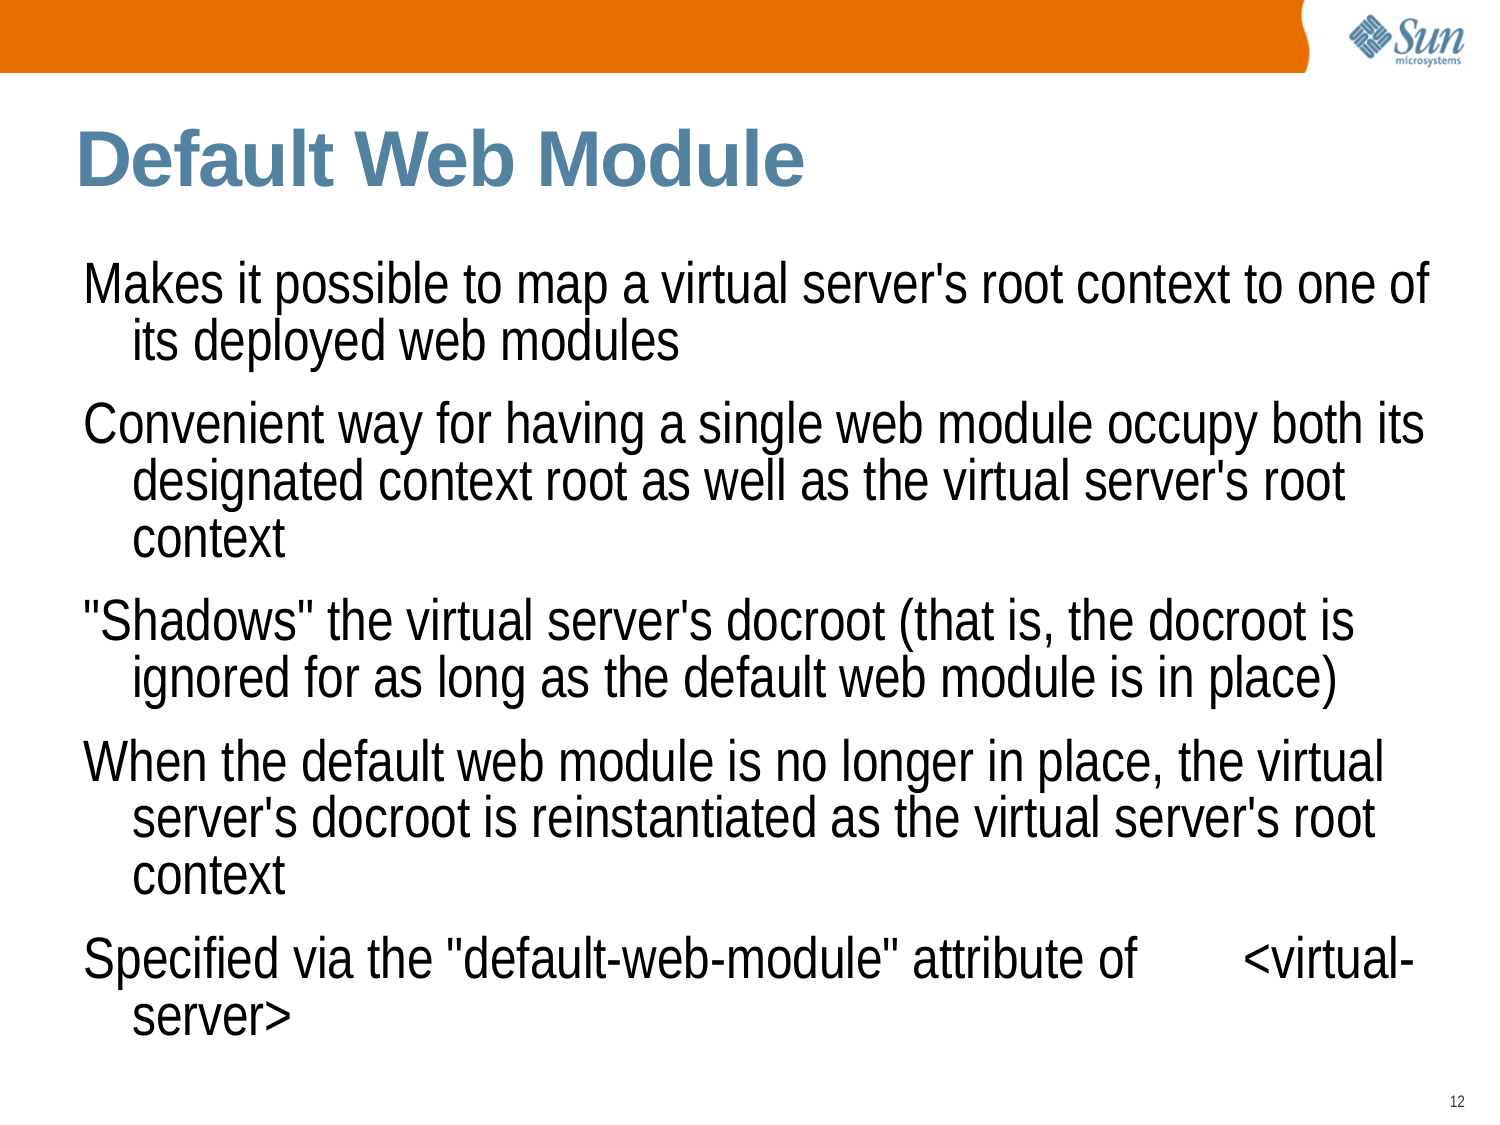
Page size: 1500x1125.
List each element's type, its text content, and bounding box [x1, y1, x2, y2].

title Default Web Module [75, 123, 1437, 227]
list Makes it possible to map a virtual server's root context to one of its deployed web modules Convenient way for having a single web module occupy both its designated context root as well as the virtual server's root context "Shadows" the virtual server's docroot (that is, the docroot is ignored for as long as the default web module is in place) When the default web module is no longer in place, the virtual server's docroot is reinstantiated as the virtual server's root context Specified via the "default-web-module" attribute of <virtual-server> [64, 258, 1463, 1062]
picture [0, 0, 1500, 73]
